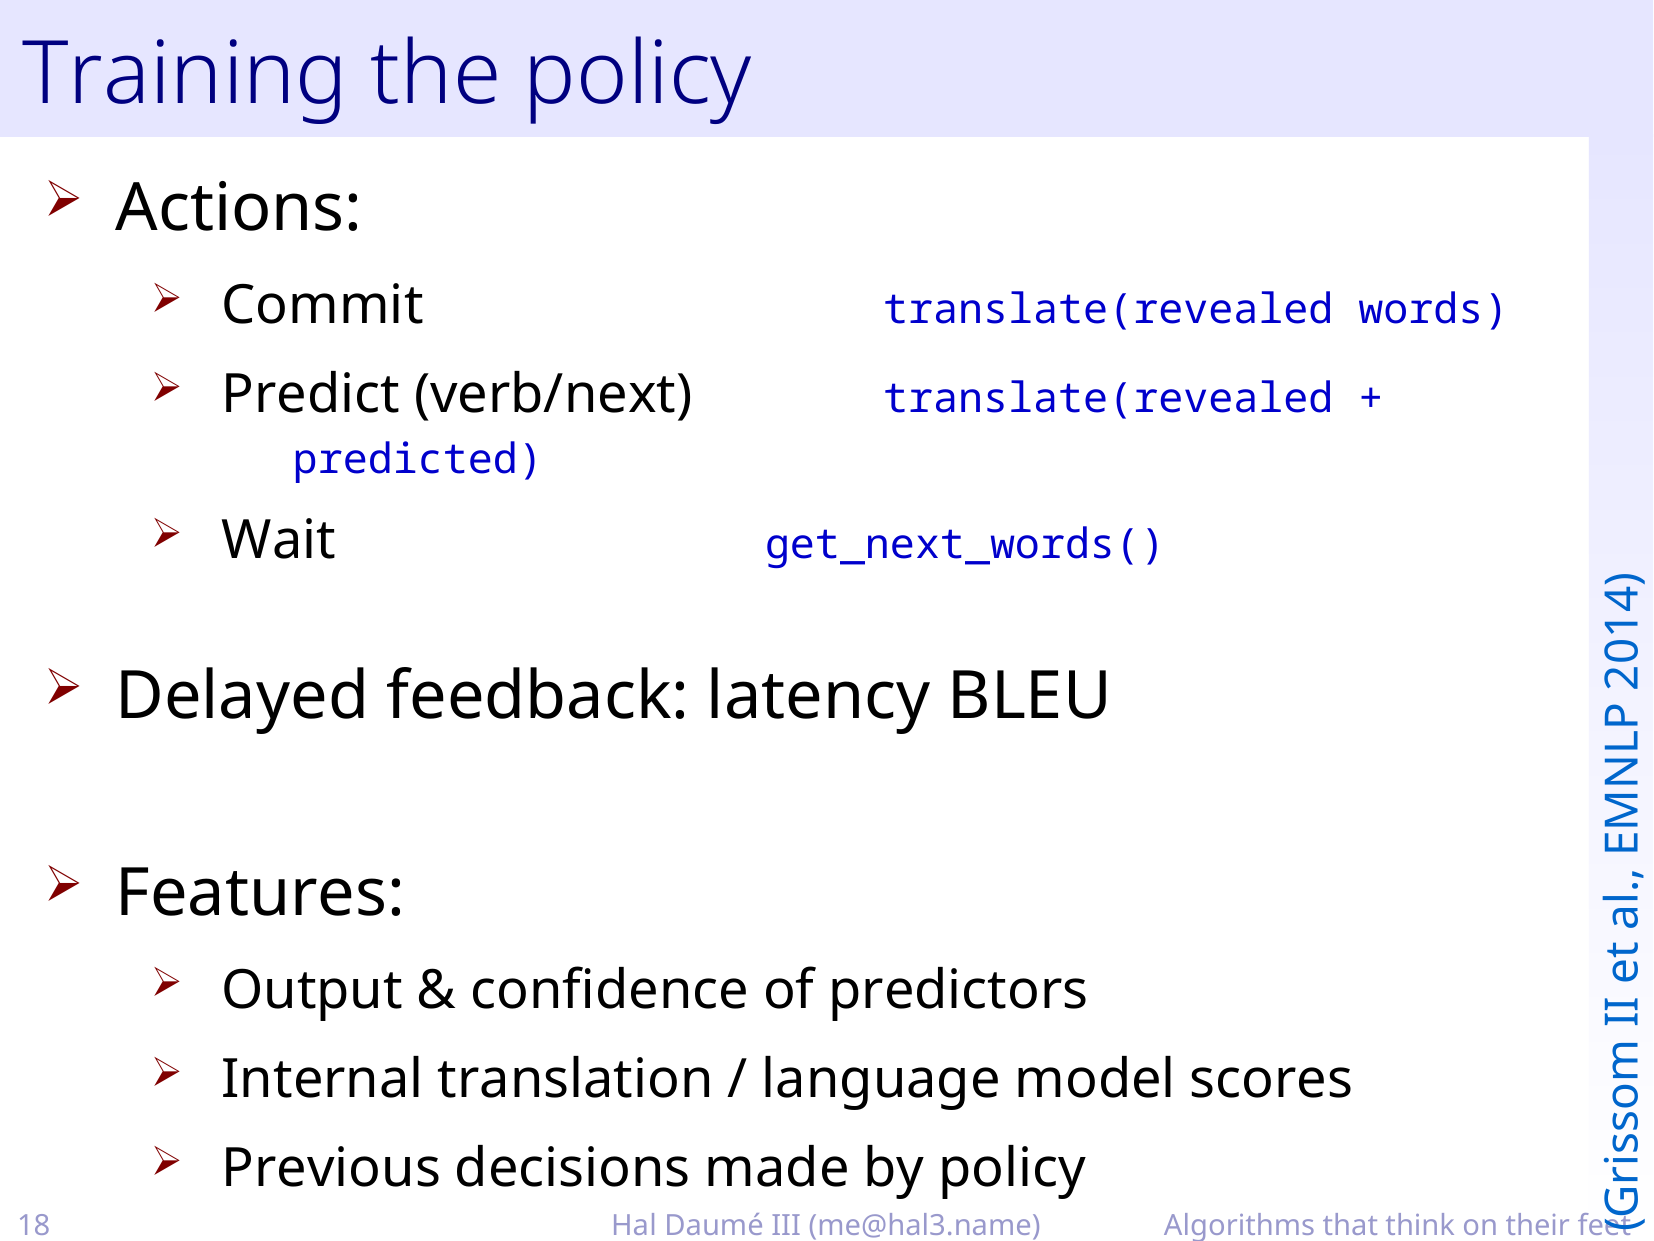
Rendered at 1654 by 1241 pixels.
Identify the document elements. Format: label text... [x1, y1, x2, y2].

text_box (Grissom II et al., EMNLP 2014) [1585, 578, 1648, 1235]
title Training the policy [22, 8, 1639, 131]
list Actions: Commit translate(revealed words) Predict (verb/next) translate(revealed + predicted) Wait get_next_words() Delayed feedback: latency BLEU Features: Output & confidence of predictors Internal translation / language model scores Previous decisions made by policy [32, 159, 1575, 1175]
